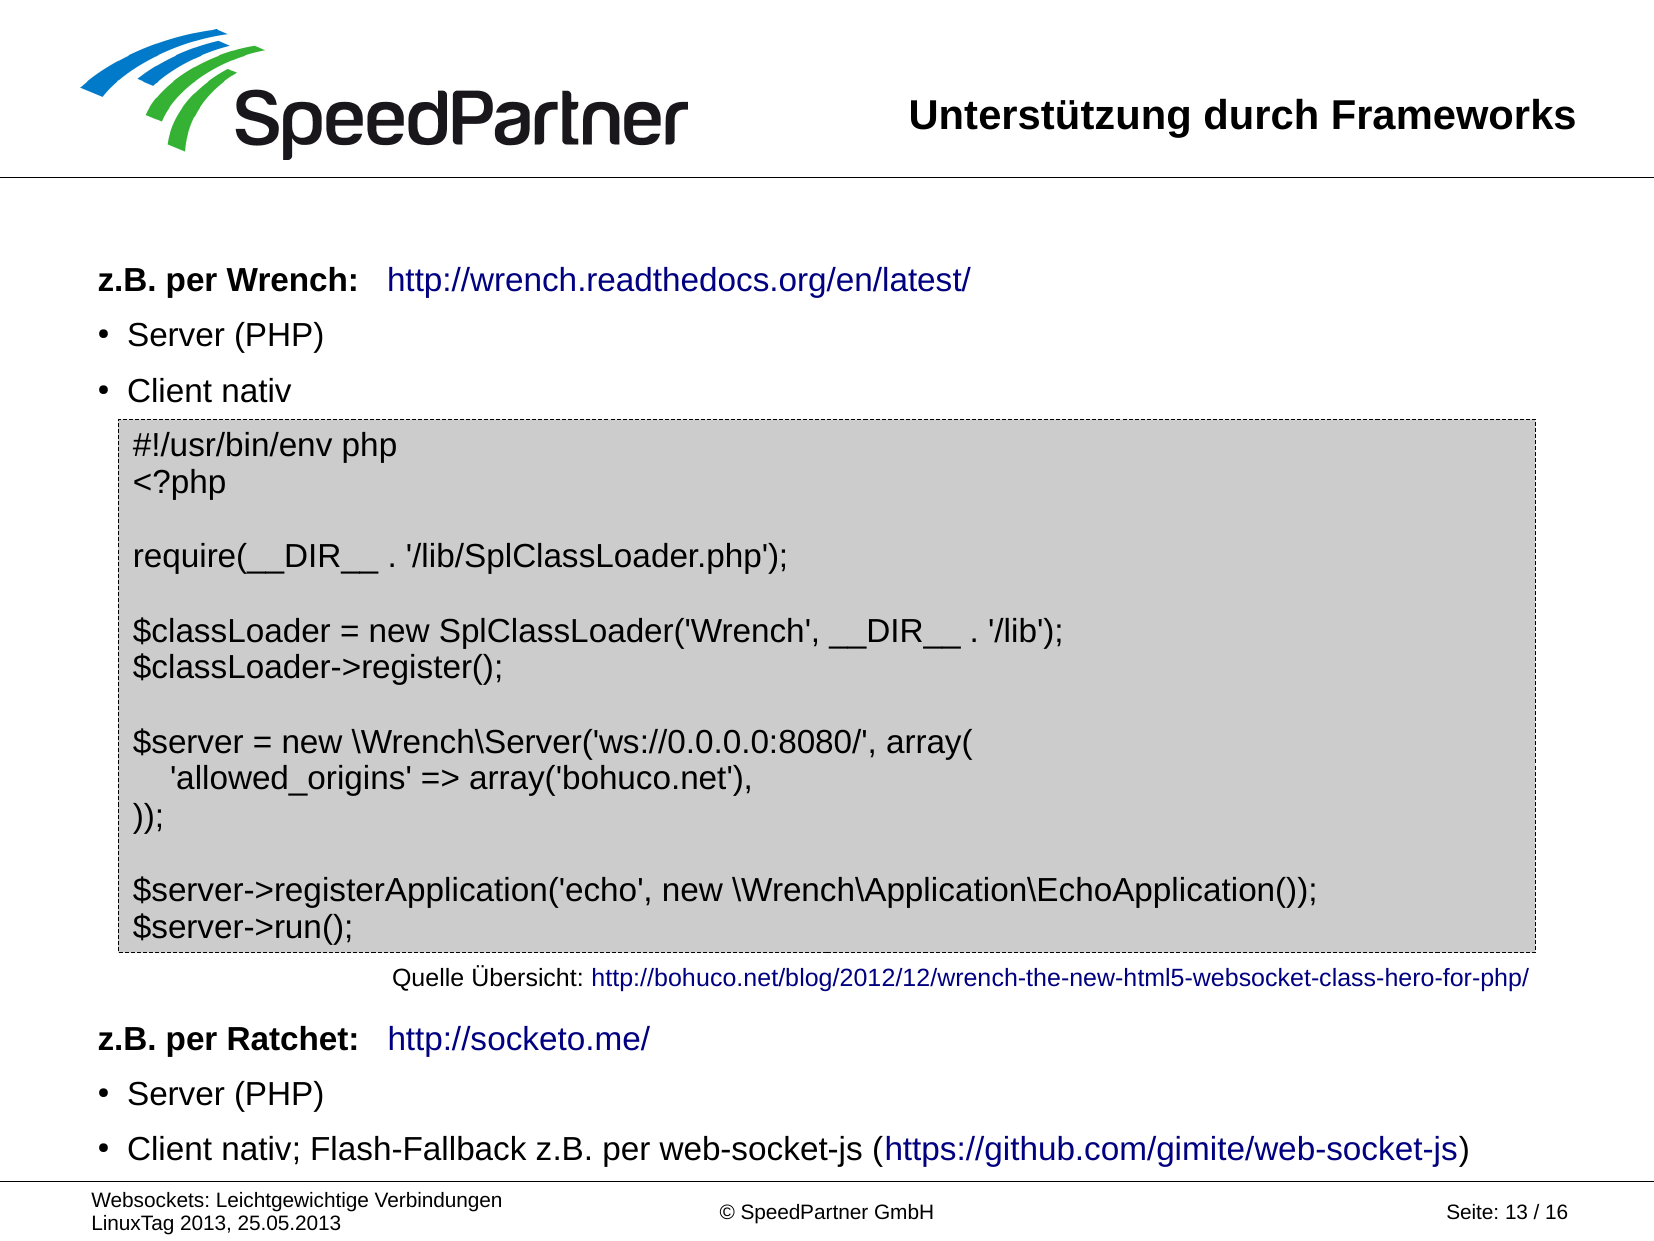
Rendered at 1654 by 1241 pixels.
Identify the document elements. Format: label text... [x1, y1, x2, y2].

text_box Quelle Übersicht: http://bohuco.net/blog/2012/12/wrench-the-new-html5-websocket-class-hero-for-php/ [283, 956, 1554, 1000]
text_box z.B. per Wrench: http://wrench.readthedocs.org/en/latest/ Server (PHP) Client nativ z.B. per Ratchet: http://socketo.me/ Server (PHP) Client nativ; Flash-Fallback z.B. per web-socket-js (https://github.com/gimite/web-socket-js) [82, 254, 1565, 1177]
picture [80, 29, 688, 160]
text_box #!/usr/bin/env php <?php require(__DIR__ . '/lib/SplClassLoader.php'); $classLoader = new SplClassLoader('Wrench', __DIR__ . '/lib'); $classLoader->register(); $server = new \Wrench\Server('ws://0.0.0.0:8080/', array( 'allowed_origins' => array('bohuco.net'), )); $server->registerApplication('echo', new \Wrench\Application\EchoApplication()); $server->run(); [118, 419, 1536, 953]
title Unterstützung durch Frameworks [590, 70, 1577, 160]
